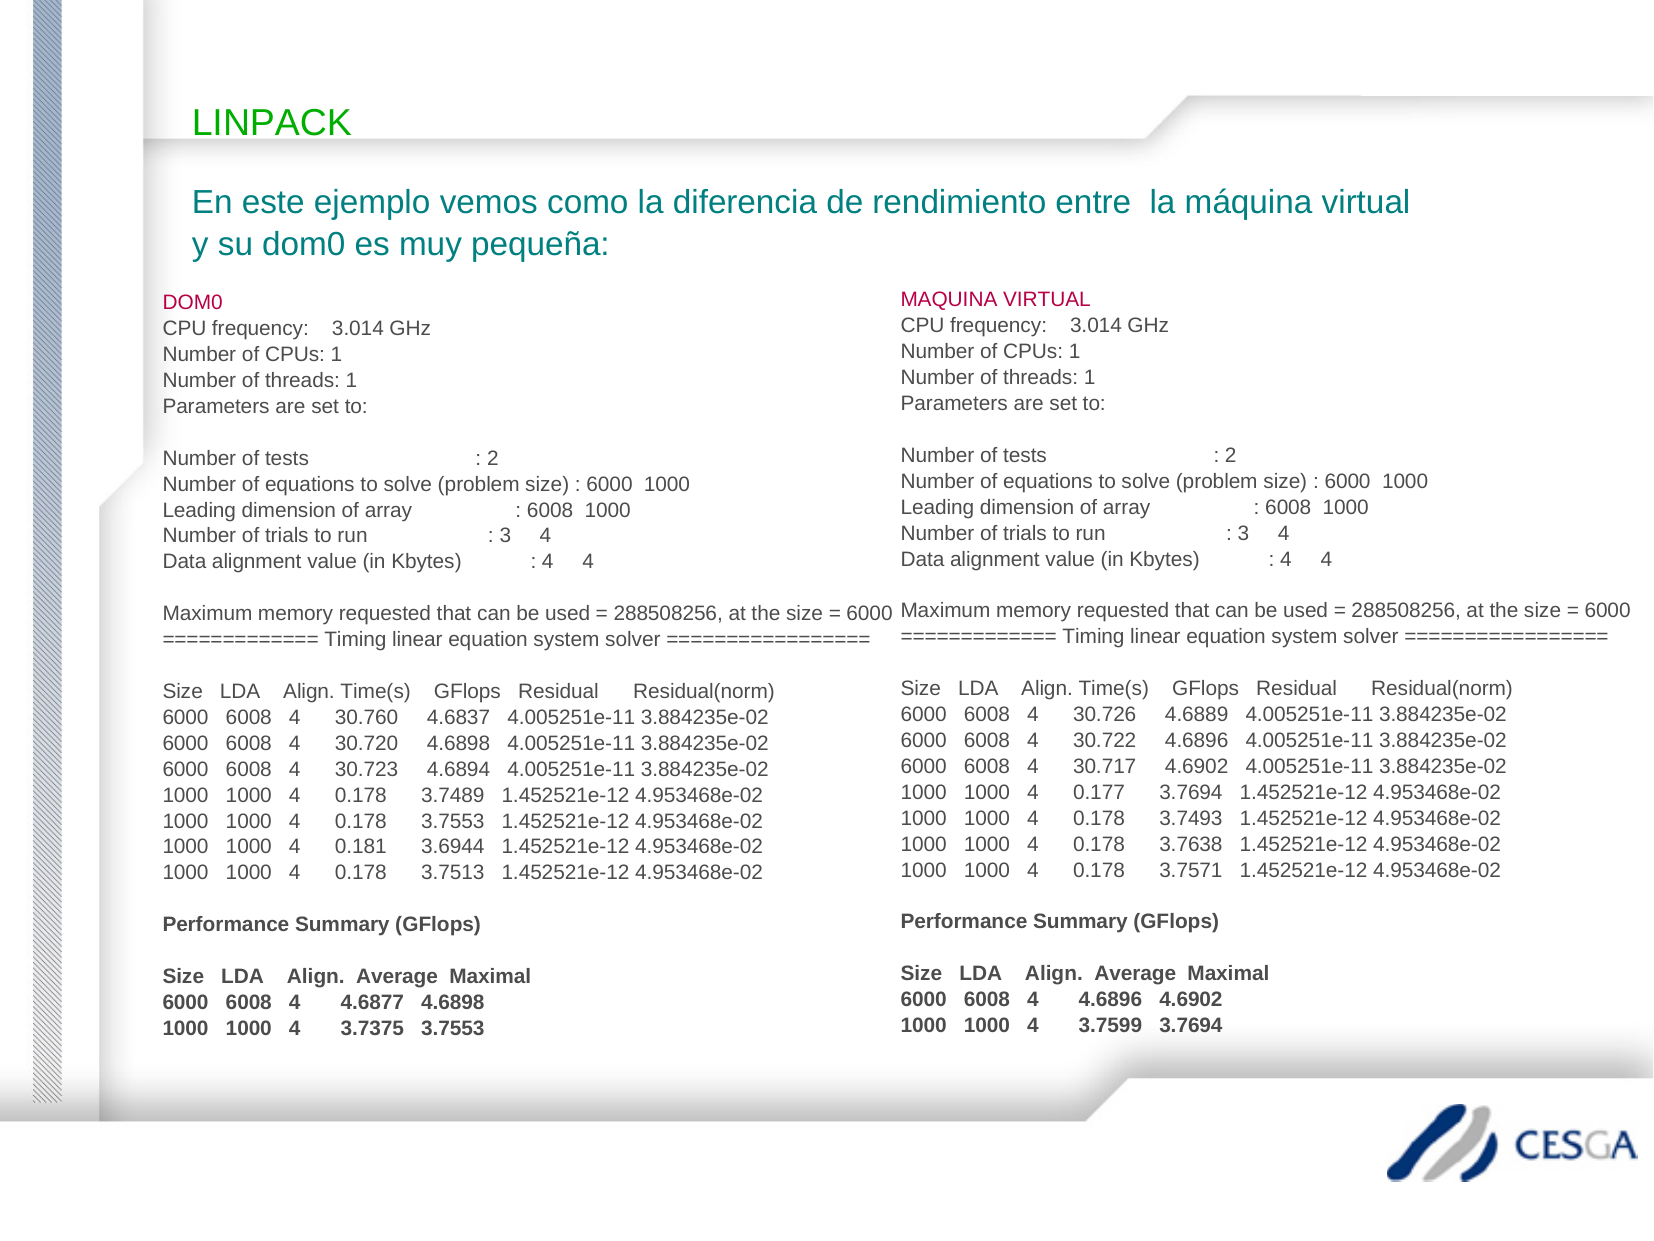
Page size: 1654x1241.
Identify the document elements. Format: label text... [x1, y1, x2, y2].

text_box LINPACK [177, 88, 739, 150]
text_box DOM0 CPU frequency: 3.014 GHz Number of CPUs: 1 Number of threads: 1 Parameters are set to: Number of tests : 2 Number of equations to solve (problem size) : 6000 1000 Leading dimension of array : 6008 1000 Number of trials to run : 3 4 Data alignment value (in Kbytes) : 4 4 Maximum memory requested that can be used = 288508256, at the size = 6000 ============= Timing linear equation system solver ================= Size LDA Align. Time(s) GFlops Residual Residual(norm)‏ 6000 6008 4 30.760 4.6837 4.005251e-11 3.884235e-02 6000 6008 4 30.720 4.6898 4.005251e-11 3.884235e-02 6000 6008 4 30.723 4.6894 4.005251e-11 3.884235e-02 1000 1000 4 0.178 3.7489 1.452521e-12 4.953468e-02 1000 1000 4 0.178 3.7553 1.452521e-12 4.953468e-02 1000 1000 4 0.181 3.6944 1.452521e-12 4.953468e-02 1000 1000 4 0.178 3.7513 1.452521e-12 4.953468e-02 Performance Summary (GFlops) Size LDA Align. Average Maximal 6000 6008 4 4.6877 4.6898 1000 1000 4 3.7375 3.7553 [147, 280, 916, 1087]
text_box MAQUINA VIRTUAL CPU frequency: 3.014 GHz Number of CPUs: 1 Number of threads: 1 Parameters are set to: Number of tests : 2 Number of equations to solve (problem size) : 6000 1000 Leading dimension of array : 6008 1000 Number of trials to run : 3 4 Data alignment value (in Kbytes) : 4 4 Maximum memory requested that can be used = 288508256, at the size = 6000 ============= Timing linear equation system solver ================= Size LDA Align. Time(s) GFlops Residual Residual(norm)‏ 6000 6008 4 30.726 4.6889 4.005251e-11 3.884235e-02 6000 6008 4 30.722 4.6896 4.005251e-11 3.884235e-02 6000 6008 4 30.717 4.6902 4.005251e-11 3.884235e-02 1000 1000 4 0.177 3.7694 1.452521e-12 4.953468e-02 1000 1000 4 0.178 3.7493 1.452521e-12 4.953468e-02 1000 1000 4 0.178 3.7638 1.452521e-12 4.953468e-02 1000 1000 4 0.178 3.7571 1.452521e-12 4.953468e-02 Performance Summary (GFlops) Size LDA Align. Average Maximal 6000 6008 4 4.6896 4.6902 1000 1000 4 3.7599 3.7694 [885, 277, 1654, 1079]
picture [0, 0, 1654, 1241]
text_box En este ejemplo vemos como la diferencia de rendimiento entre la máquina virtual y su dom0 es muy pequeña: [177, 171, 1447, 269]
